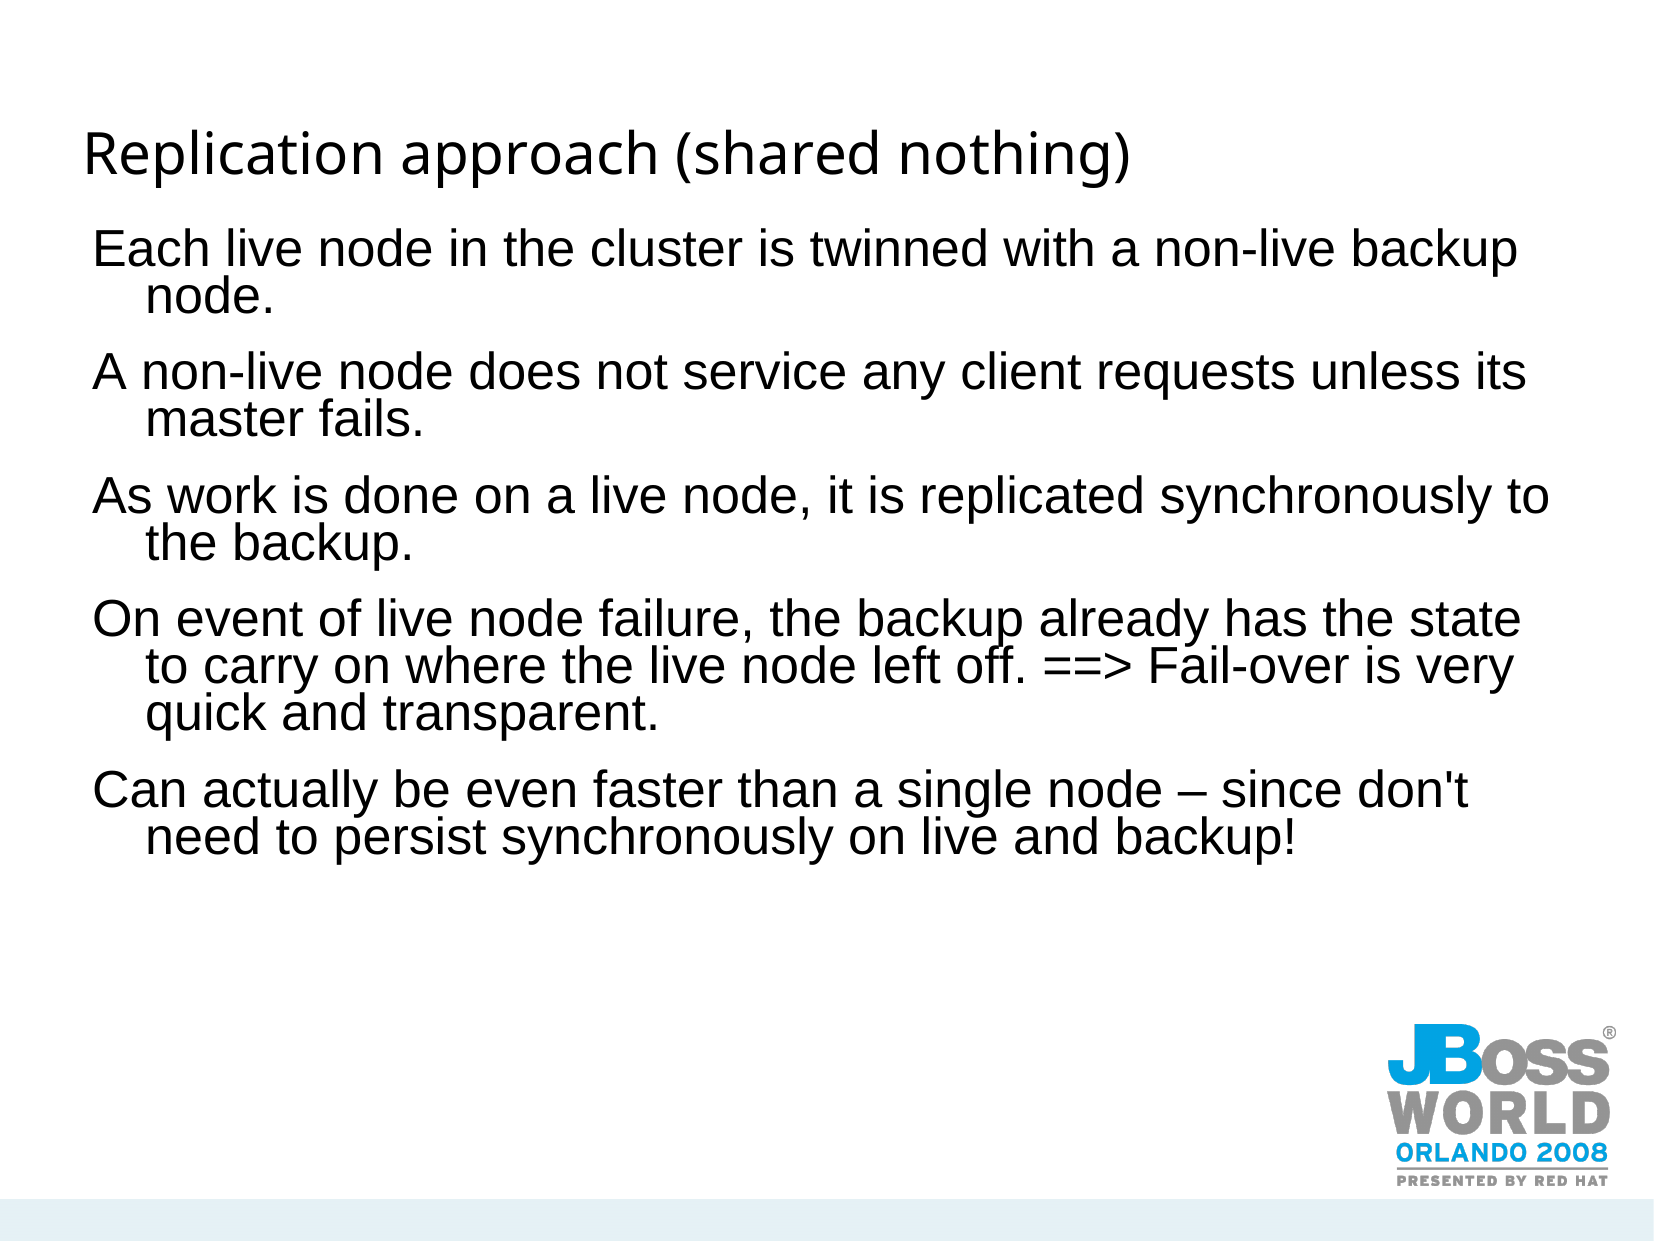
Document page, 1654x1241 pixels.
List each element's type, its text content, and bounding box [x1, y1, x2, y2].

picture [1387, 1024, 1616, 1186]
list Each live node in the cluster is twinned with a non-live backup node. A non-live node does not service any client requests unless its master fails. As work is done on a live node, it is replicated synchronously to the backup. On event of live node failure, the backup already has the state to carry on where the live node left off. ==> Fail-over is very quick and transparent. Can actually be even faster than a single node – since don't need to persist synchronously on live and backup! [75, 228, 1563, 1051]
title Replication approach (shared nothing) [82, 56, 1571, 249]
picture [1446, 1058, 1466, 1071]
picture [0, 1199, 1654, 1241]
